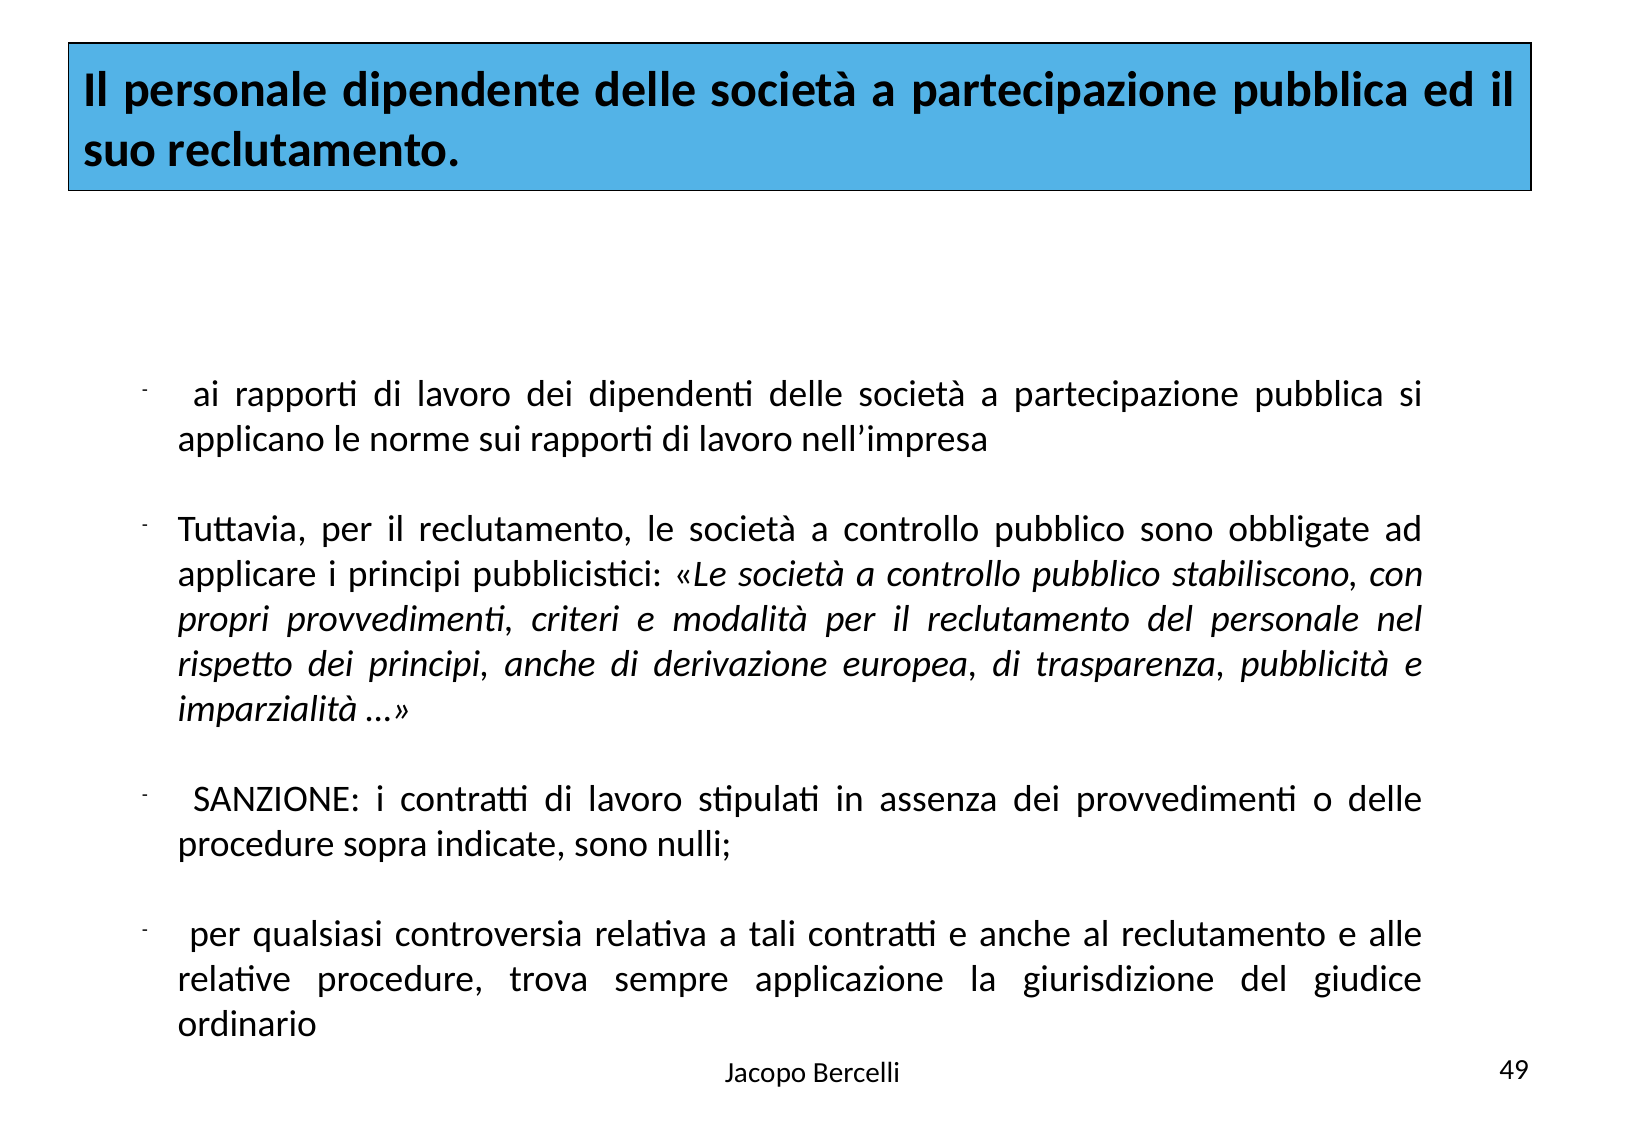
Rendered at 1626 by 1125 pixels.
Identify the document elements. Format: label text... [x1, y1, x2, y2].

text_box Jacopo Bercelli [633, 1052, 992, 1097]
title Il personale dipendente delle società a partecipazione pubblica ed il suo reclutamento. [68, 42, 1531, 191]
list [81, 262, 1544, 1005]
slide_number <numero> [1164, 1042, 1544, 1103]
text_box ai rapporti di lavoro dei dipendenti delle società a partecipazione pubblica si applicano le norme sui rapporti di lavoro nell’impresa Tuttavia, per il reclutamento, le società a controllo pubblico sono obbligate ad applicare i principi pubblicistici: «Le società a controllo pubblico stabiliscono, con propri provvedimenti, criteri e modalità per il reclutamento del personale nel rispetto dei principi, anche di derivazione europea, di trasparenza, pubblicità e imparzialità …» SANZIONE: i contratti di lavoro stipulati in assenza dei provvedimenti o delle procedure sopra indicate, sono nulli; per qualsiasi controversia relativa a tali contratti e anche al reclutamento e alle relative procedure, trova sempre applicazione la giurisdizione del giudice ordinario [127, 361, 1439, 1052]
